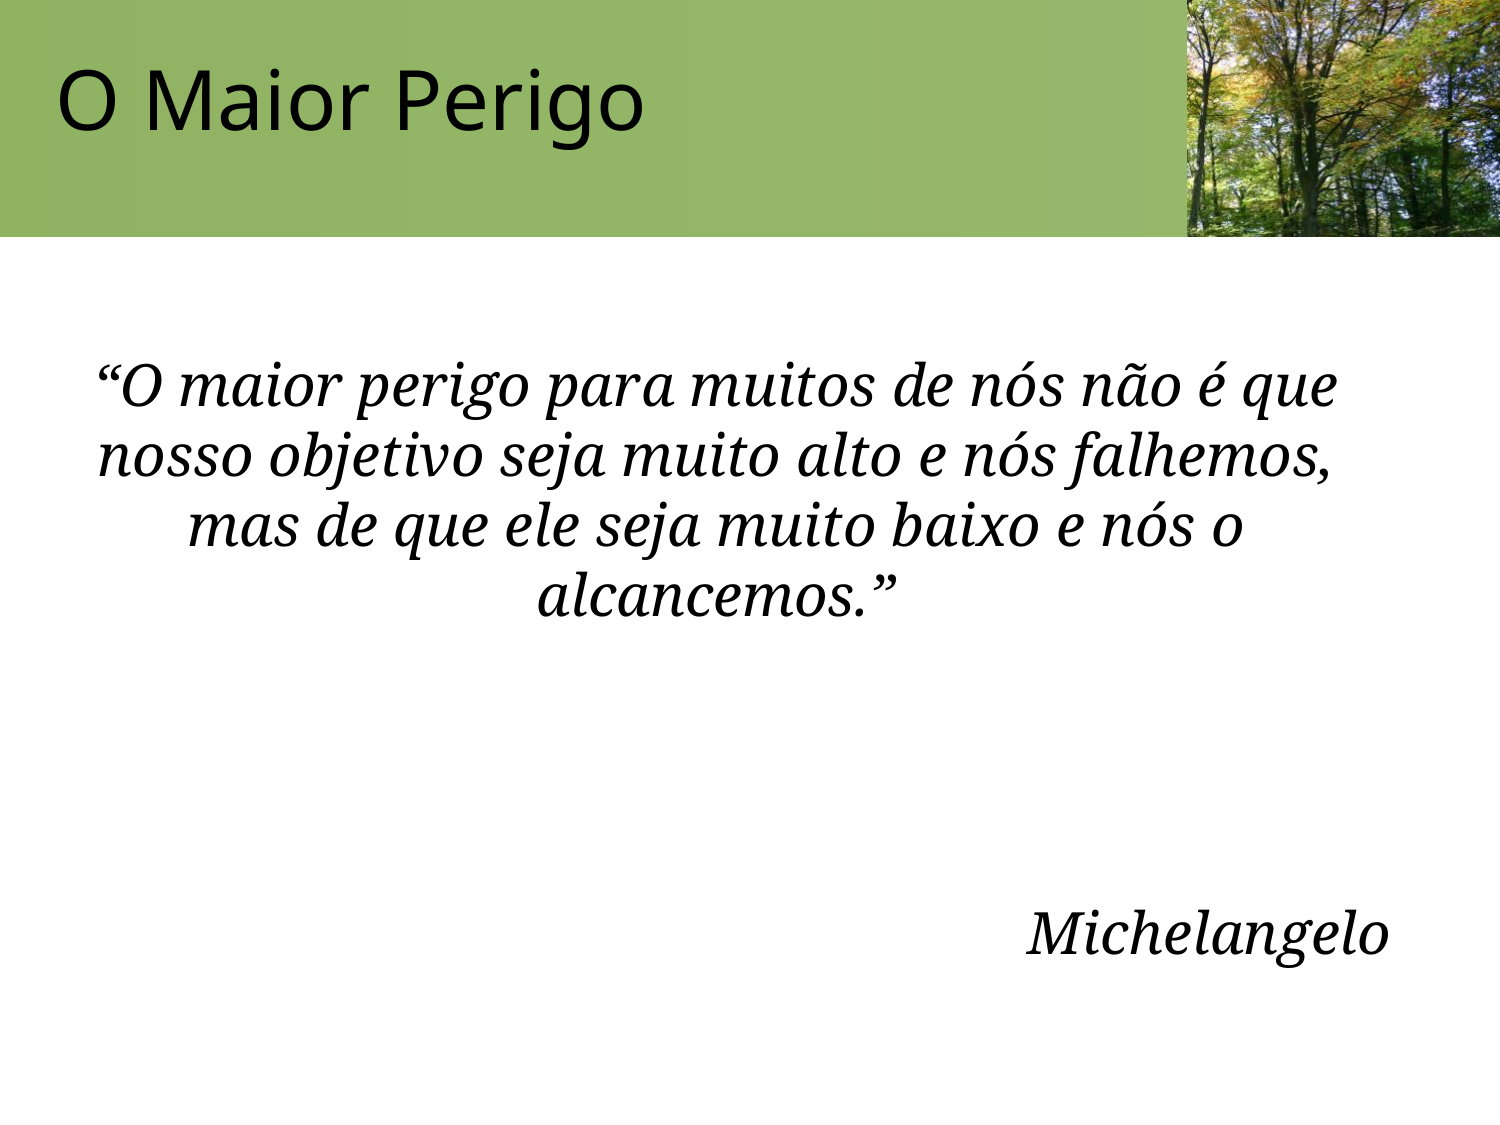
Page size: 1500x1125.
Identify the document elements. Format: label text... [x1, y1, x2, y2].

subtitle “O maior perigo para muitos de nós não é que nosso objetivo seja muito alto e nós falhemos, mas de que ele seja muito baixo e nós o alcancemos.” Michelangelo [41, 286, 1392, 1029]
picture [1187, 0, 1500, 237]
title O Maior Perigo [41, 21, 1164, 173]
